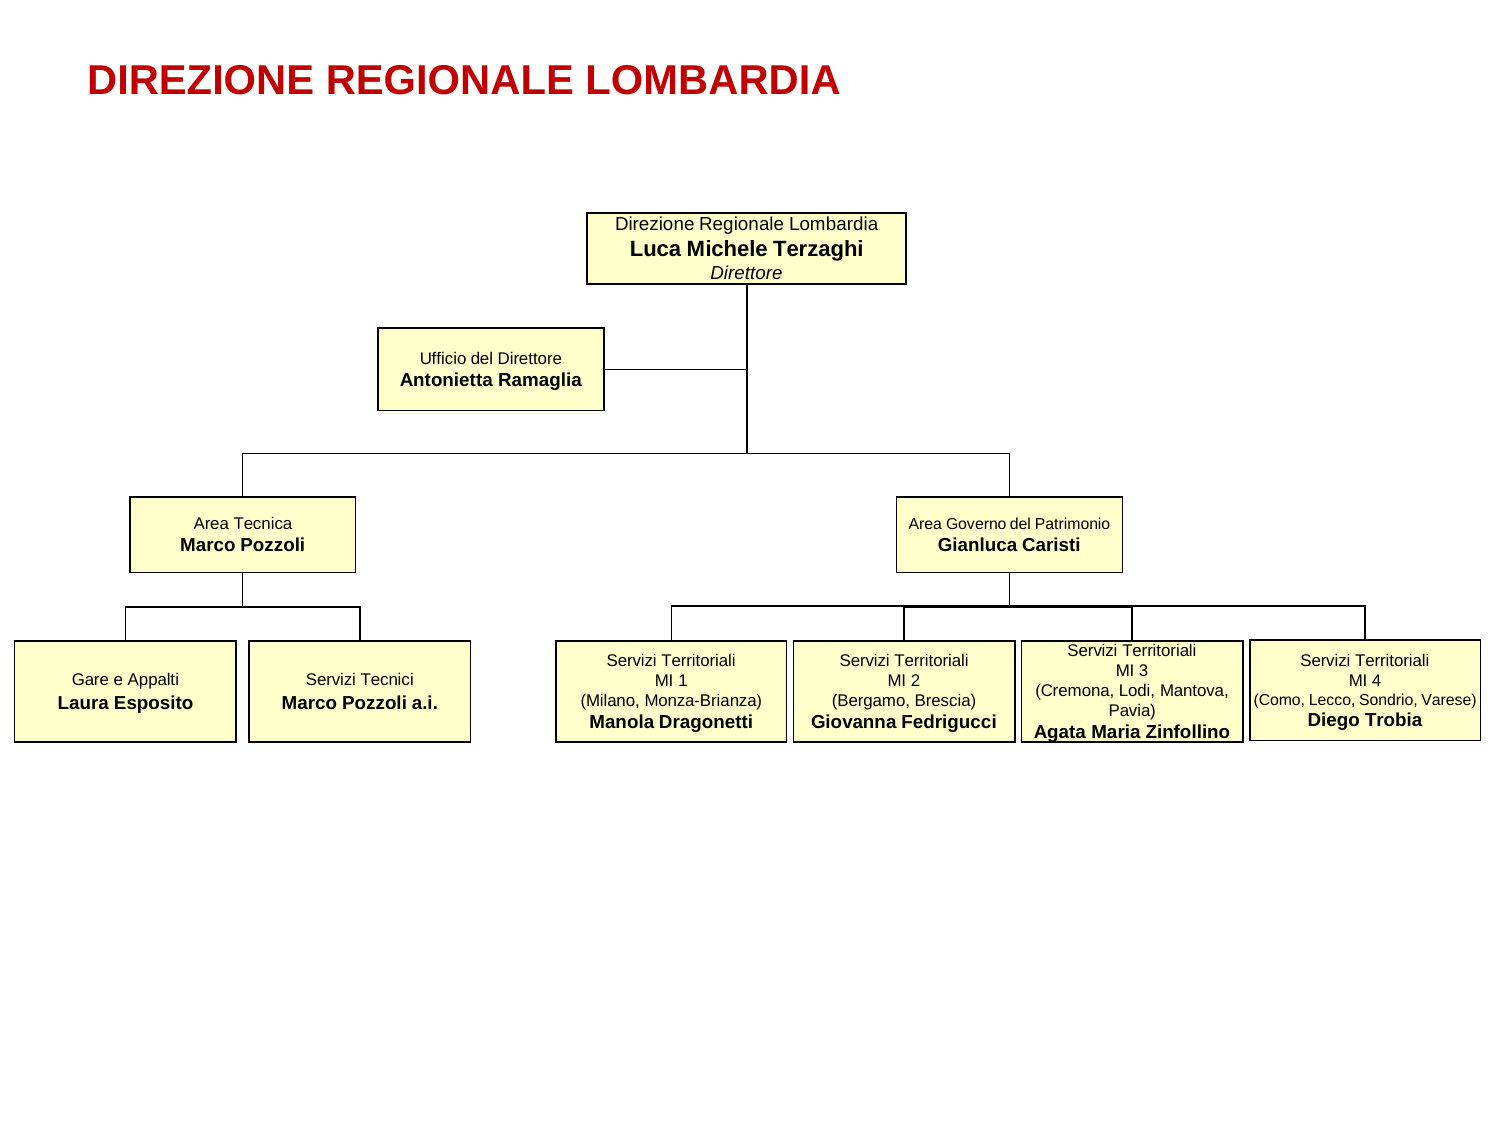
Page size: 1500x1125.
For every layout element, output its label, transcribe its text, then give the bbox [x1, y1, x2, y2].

text_box DIREZIONE REGIONALE LOMBARDIA [72, 45, 1462, 128]
picture [13, 206, 1487, 754]
